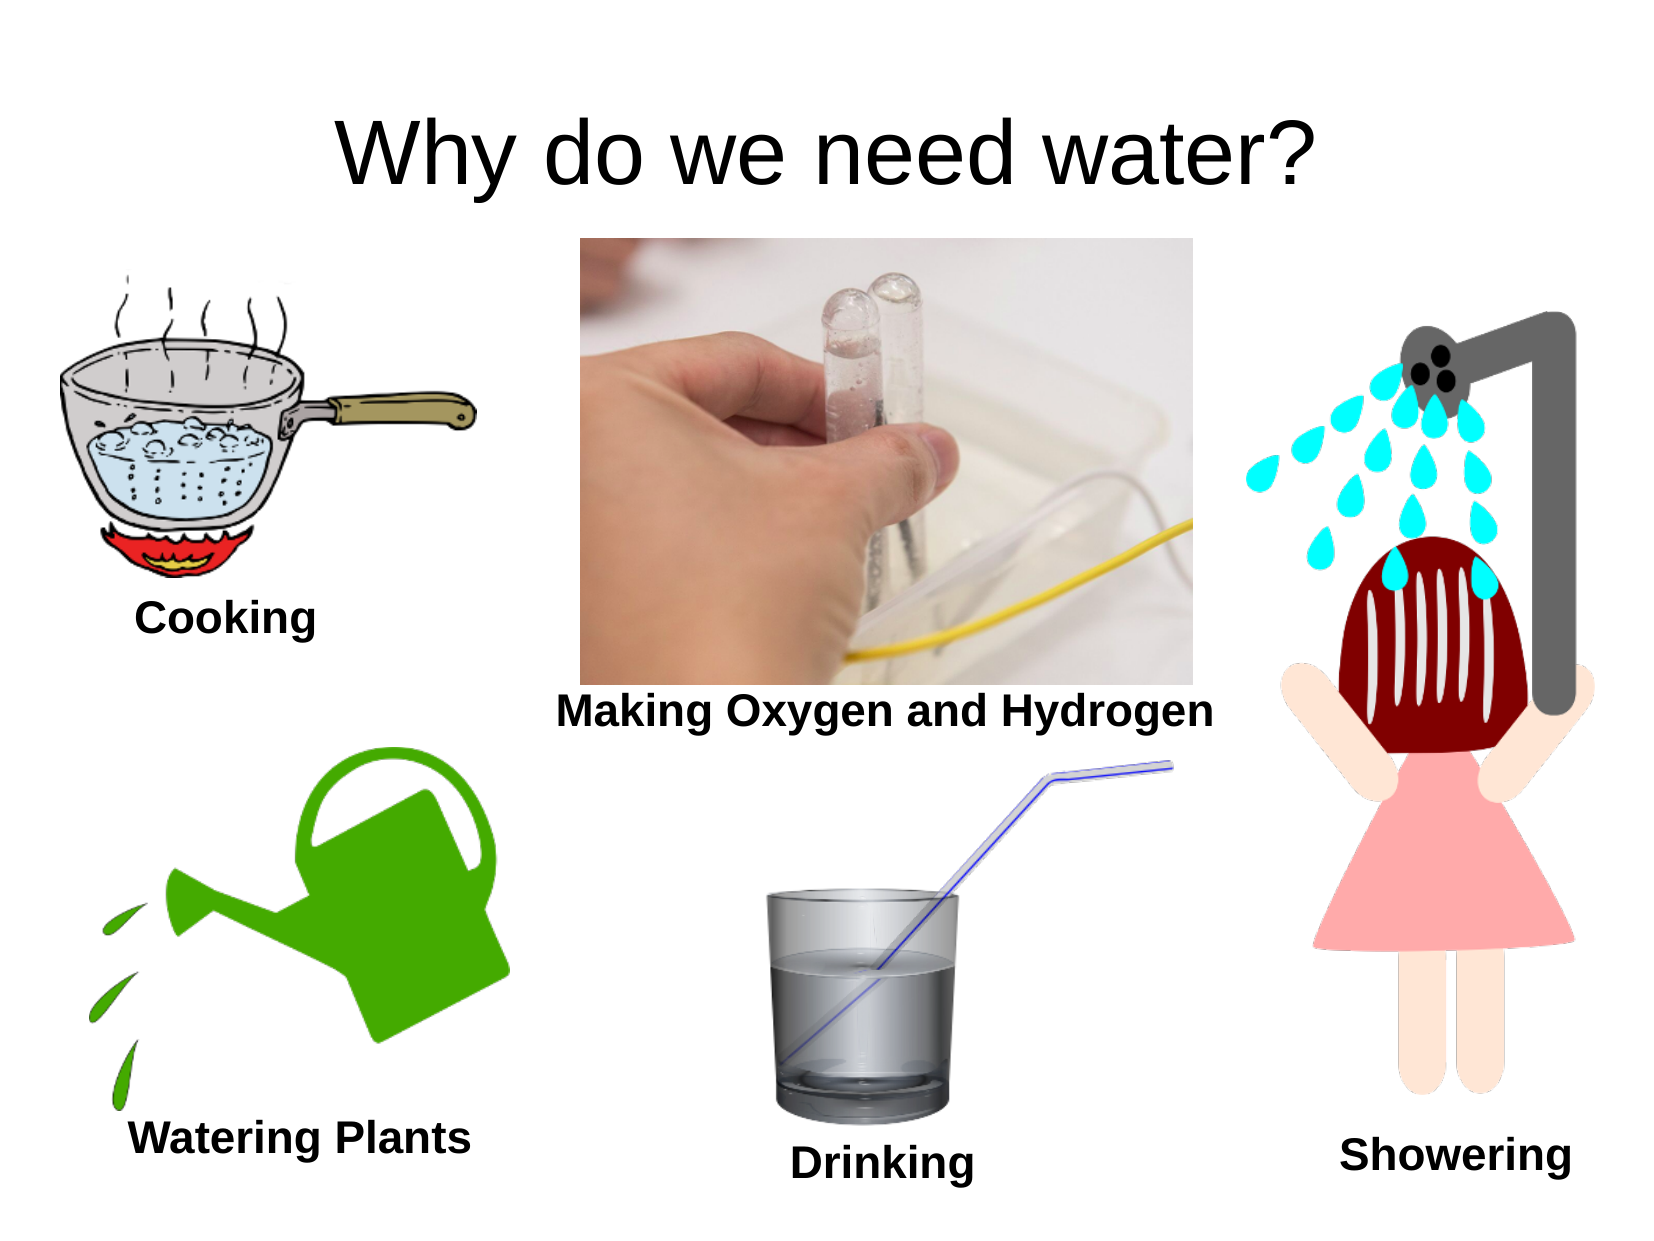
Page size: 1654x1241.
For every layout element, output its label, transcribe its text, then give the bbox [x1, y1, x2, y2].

text_box Cooking [30, 584, 421, 651]
picture [60, 269, 477, 578]
text_box Making Oxygen and Hydrogen [536, 677, 1235, 796]
picture [580, 238, 1193, 677]
picture [752, 796, 1181, 1131]
picture [89, 747, 510, 1111]
text_box Drinking [704, 1130, 1061, 1197]
picture [1246, 311, 1595, 1095]
title Why do we need water? [82, 49, 1571, 257]
text_box Watering Plants [104, 1104, 495, 1171]
text_box Showering [1261, 1121, 1652, 1188]
